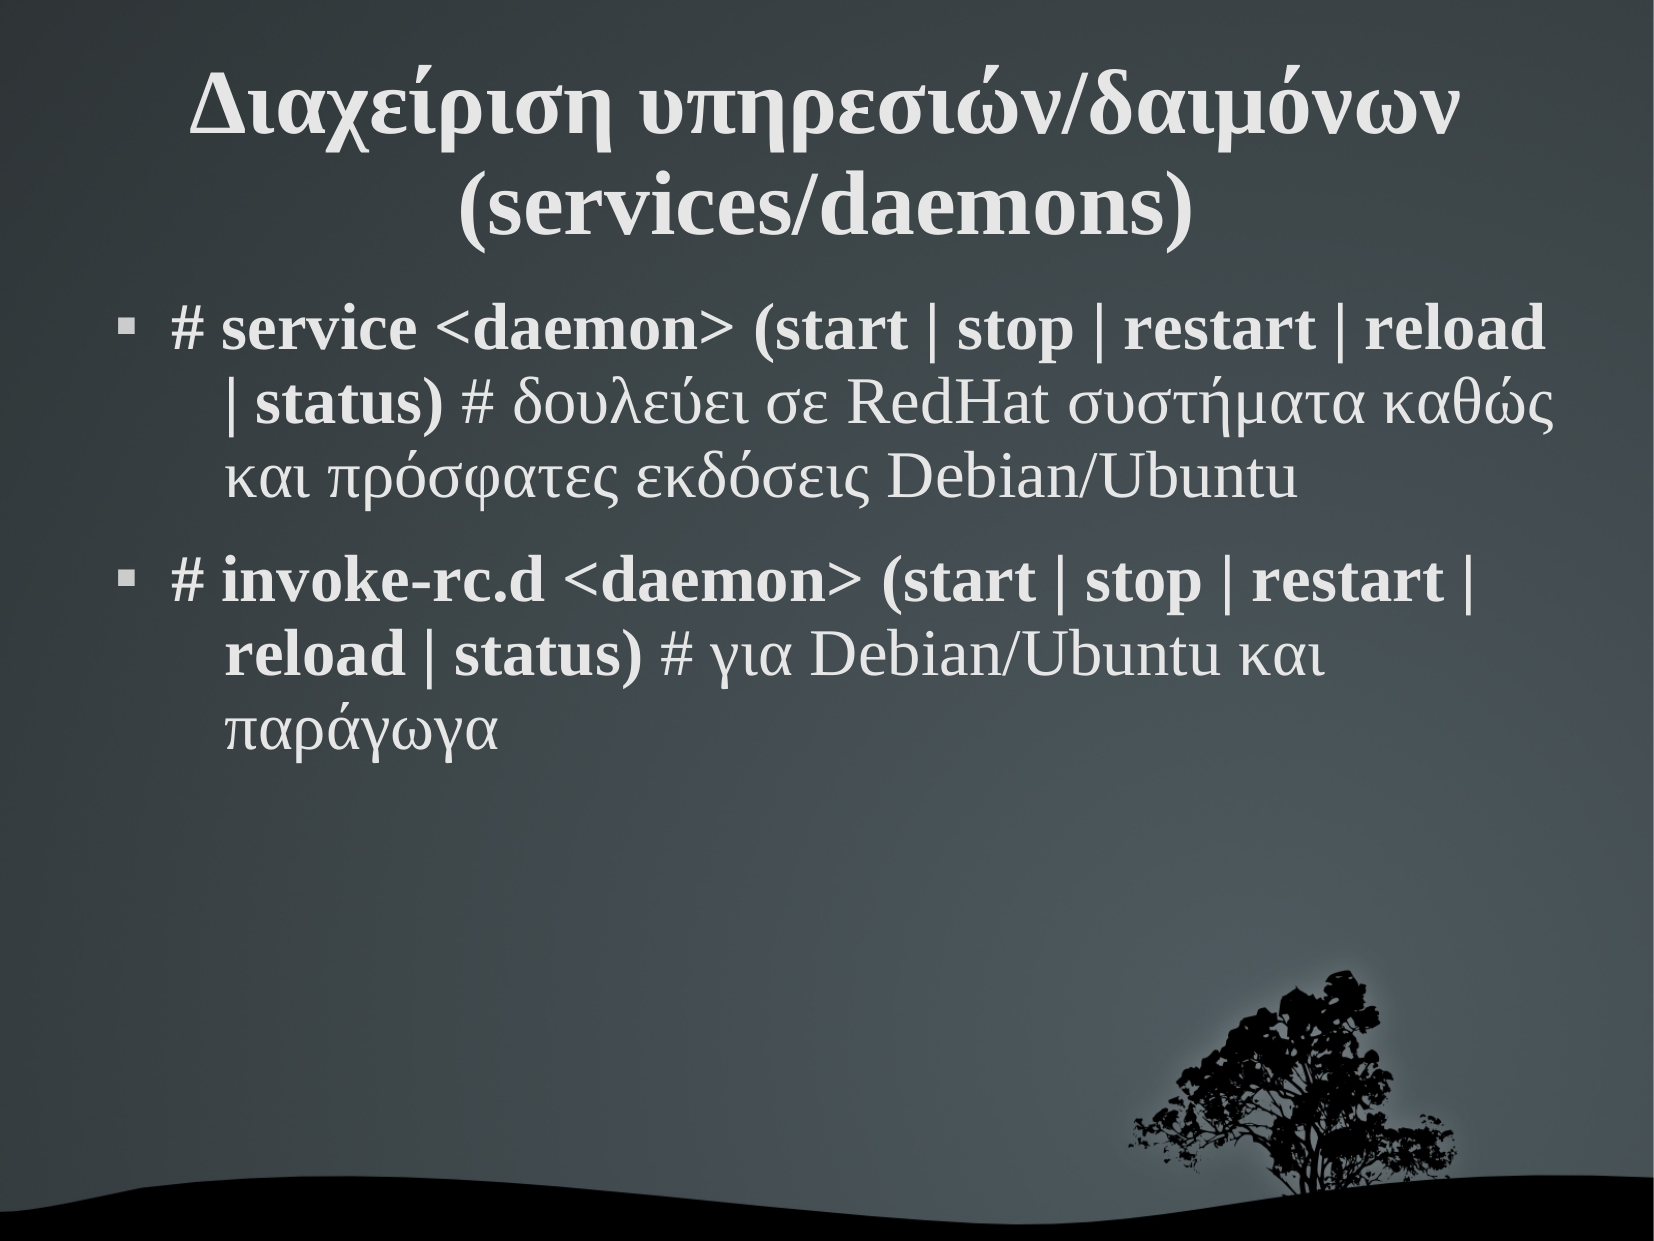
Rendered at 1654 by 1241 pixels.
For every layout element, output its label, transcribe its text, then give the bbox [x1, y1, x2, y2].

list # service <daemon> (start | stop | restart | reload | status) # δουλεύει σε RedHat συστήματα καθώς και πρόσφατες εκδόσεις Debian/Ubuntu # invoke-rc.d <daemon> (start | stop | restart | reload | status) # για Debian/Ubuntu και παράγωγα [82, 290, 1571, 1109]
picture [0, 0, 1654, 1241]
title Διαχείριση υπηρεσιών/δαιμόνων (services/daemons) [82, 33, 1571, 273]
